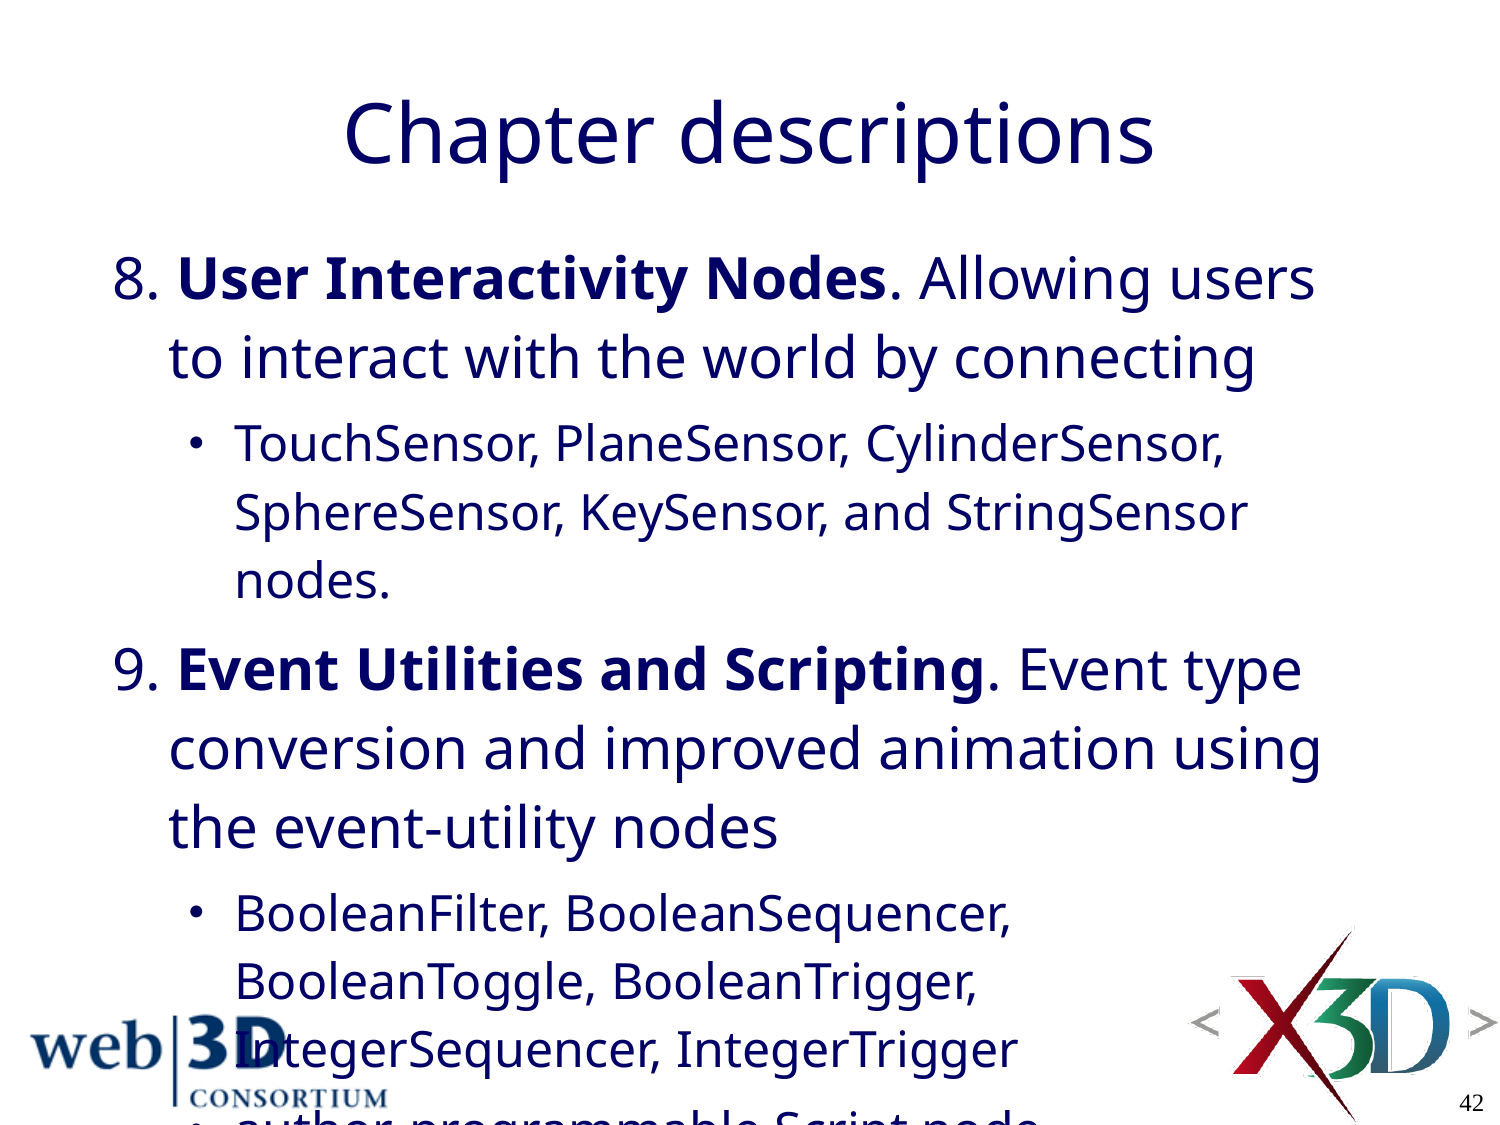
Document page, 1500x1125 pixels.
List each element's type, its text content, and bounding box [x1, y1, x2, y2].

title Chapter descriptions [112, 37, 1388, 226]
picture [12, 998, 413, 1118]
list 8. User Interactivity Nodes. Allowing users to interact with the world by connecting TouchSensor, PlaneSensor, CylinderSensor, SphereSensor, KeySensor, and StringSensor nodes. 9. Event Utilities and Scripting. Event type conversion and improved animation using the event-utility nodes BooleanFilter, BooleanSequencer, BooleanToggle, BooleanTrigger, IntegerSequencer, IntegerTrigger author-programmable Script node. [112, 237, 1388, 1001]
picture [1187, 926, 1500, 1125]
